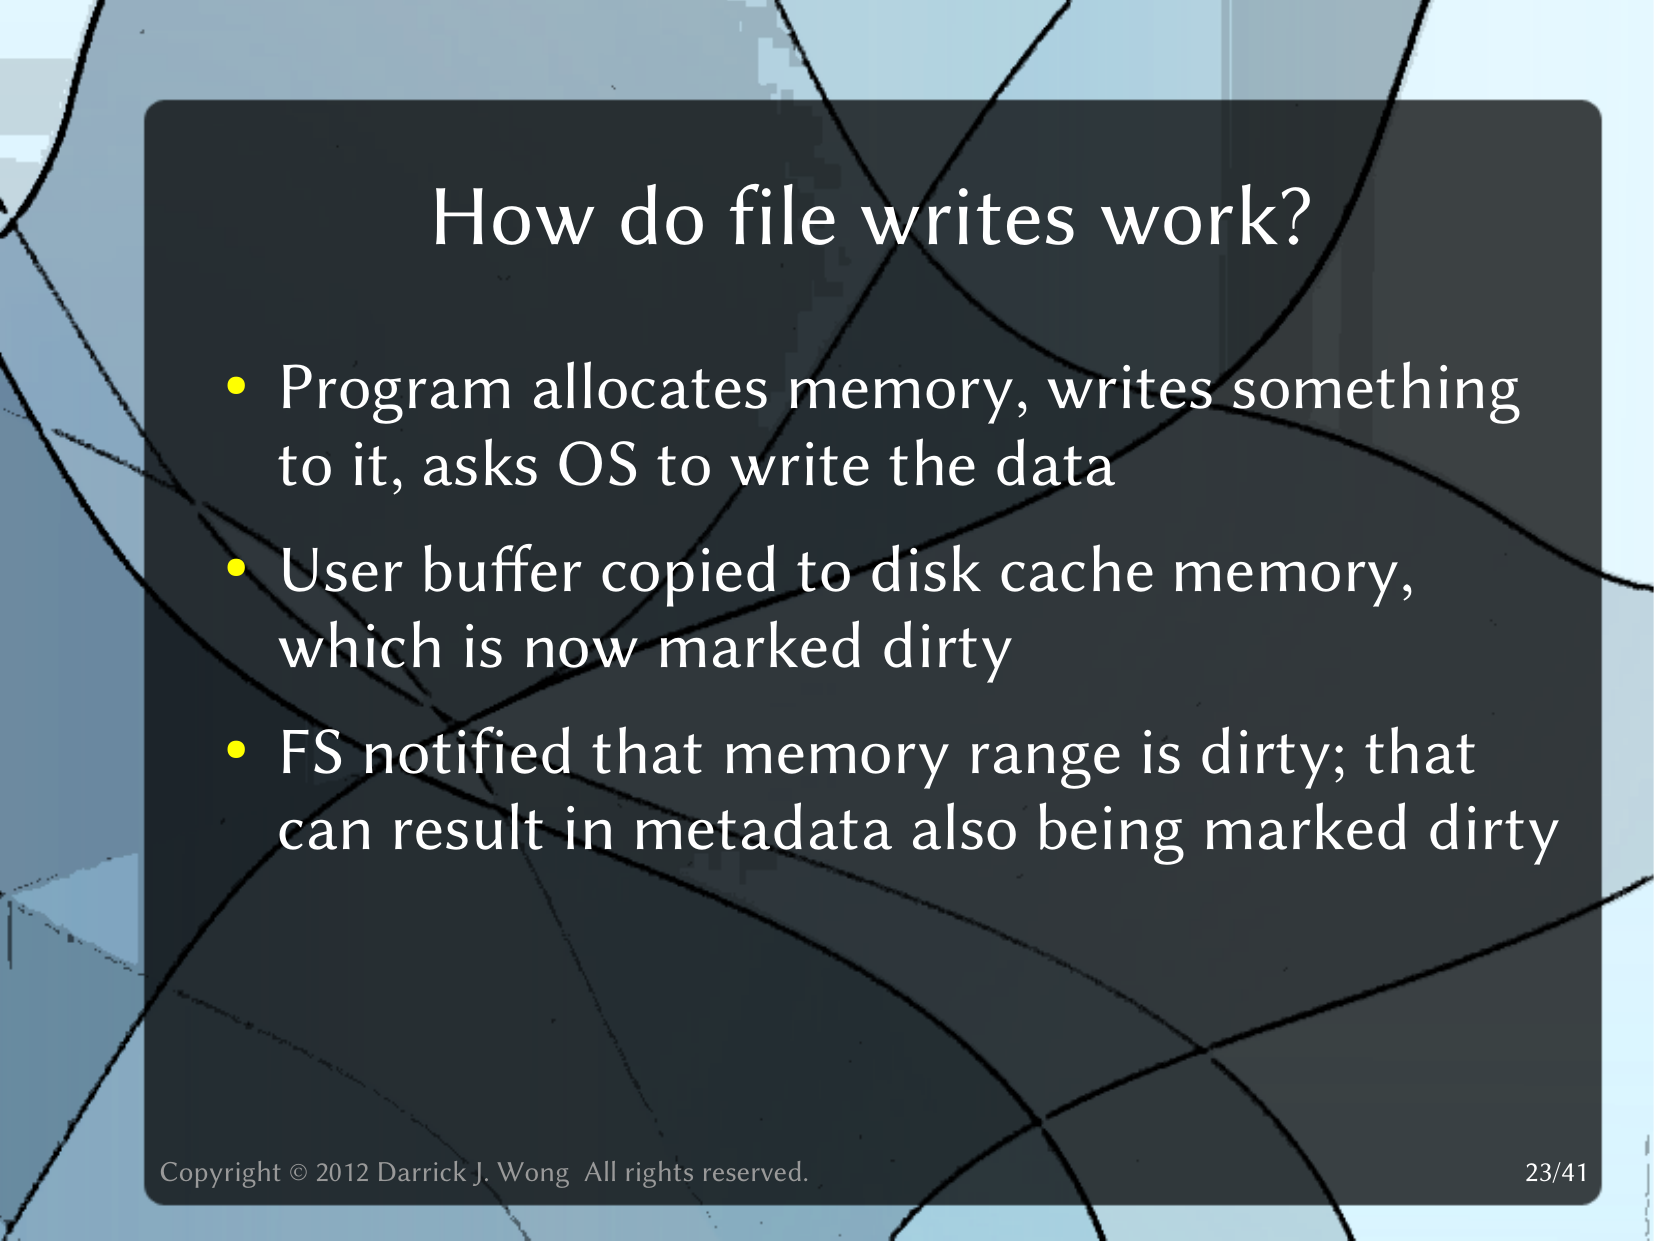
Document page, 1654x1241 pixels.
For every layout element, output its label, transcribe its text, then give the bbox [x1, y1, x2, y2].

title How do file writes work? [159, 108, 1583, 325]
list Program allocates memory, writes something to it, asks OS to write the data User buffer copied to disk cache memory, which is now marked dirty FS notified that memory range is dirty; that can result in metadata also being marked dirty [206, 349, 1571, 1069]
picture [0, 0, 1654, 1241]
